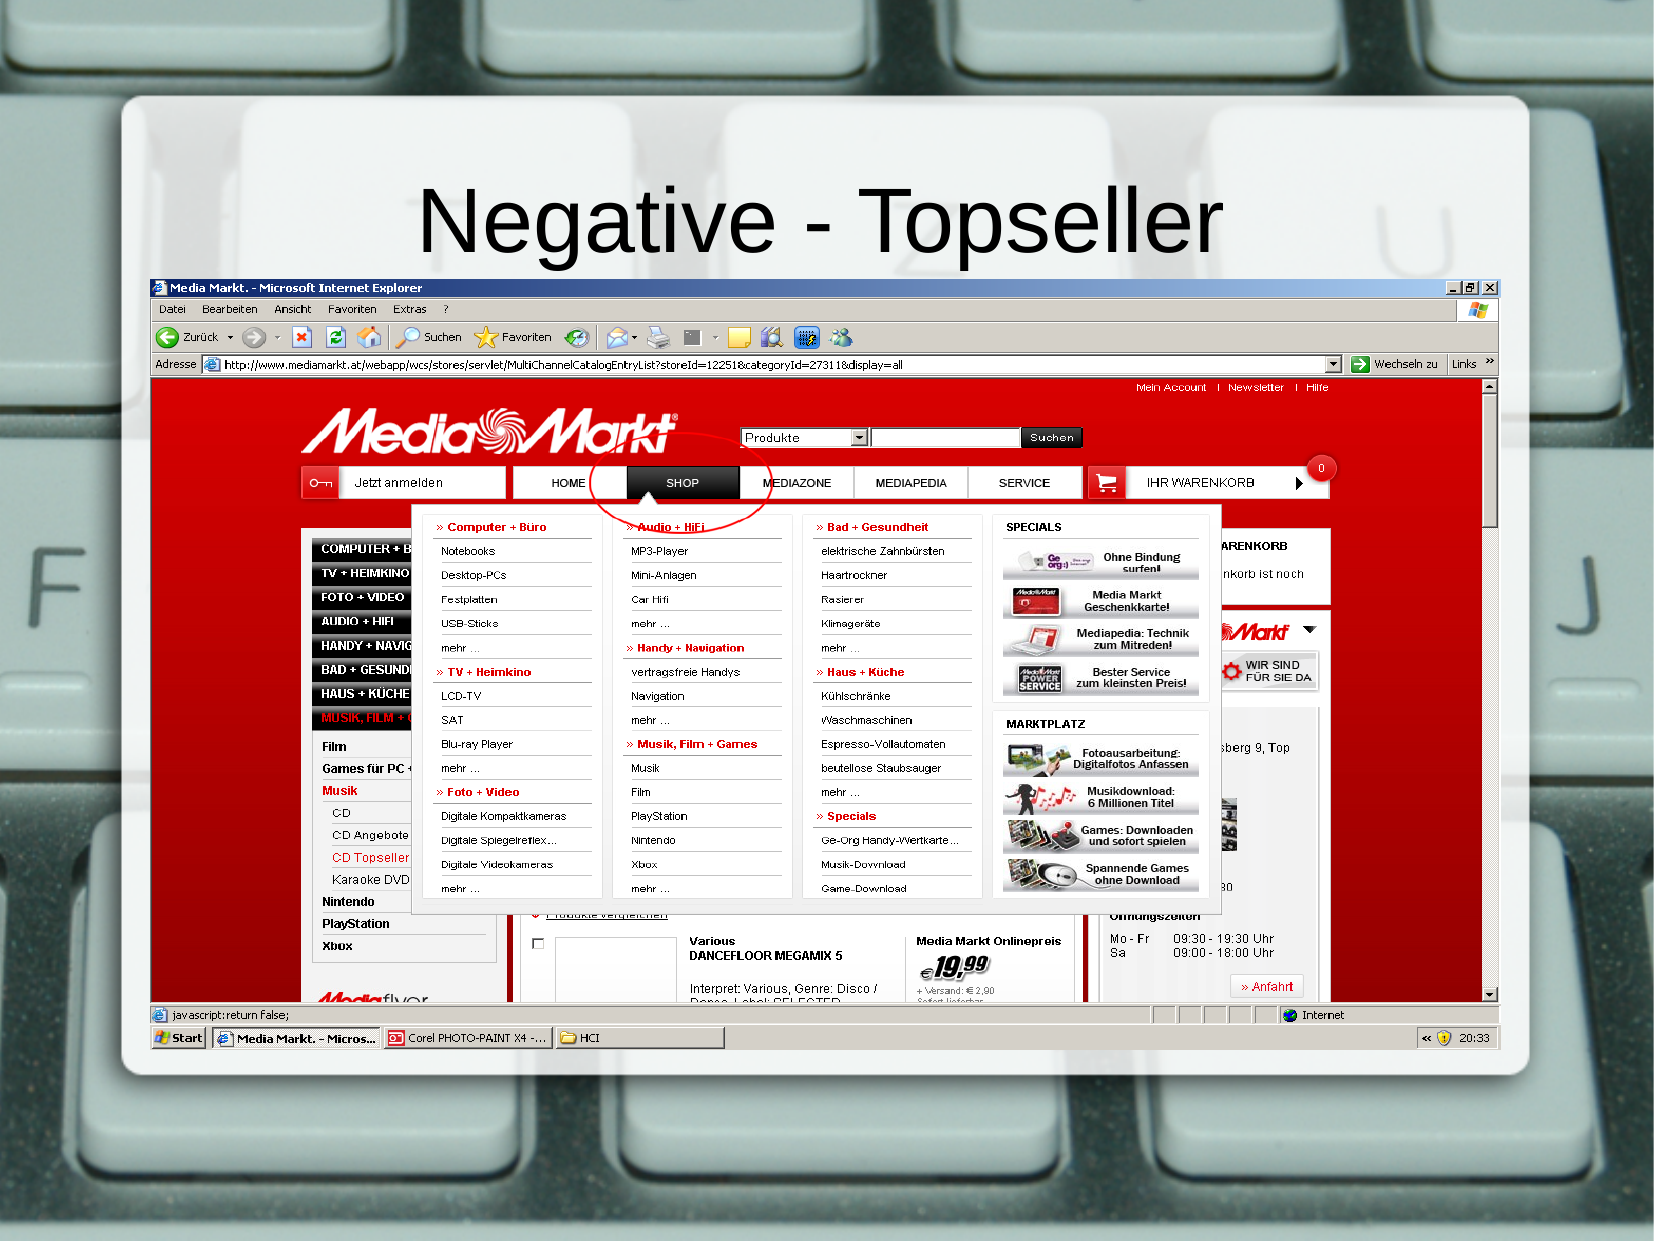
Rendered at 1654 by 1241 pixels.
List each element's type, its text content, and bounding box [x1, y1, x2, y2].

picture [0, 0, 1654, 1241]
title Negative - Topseller [135, 125, 1506, 318]
